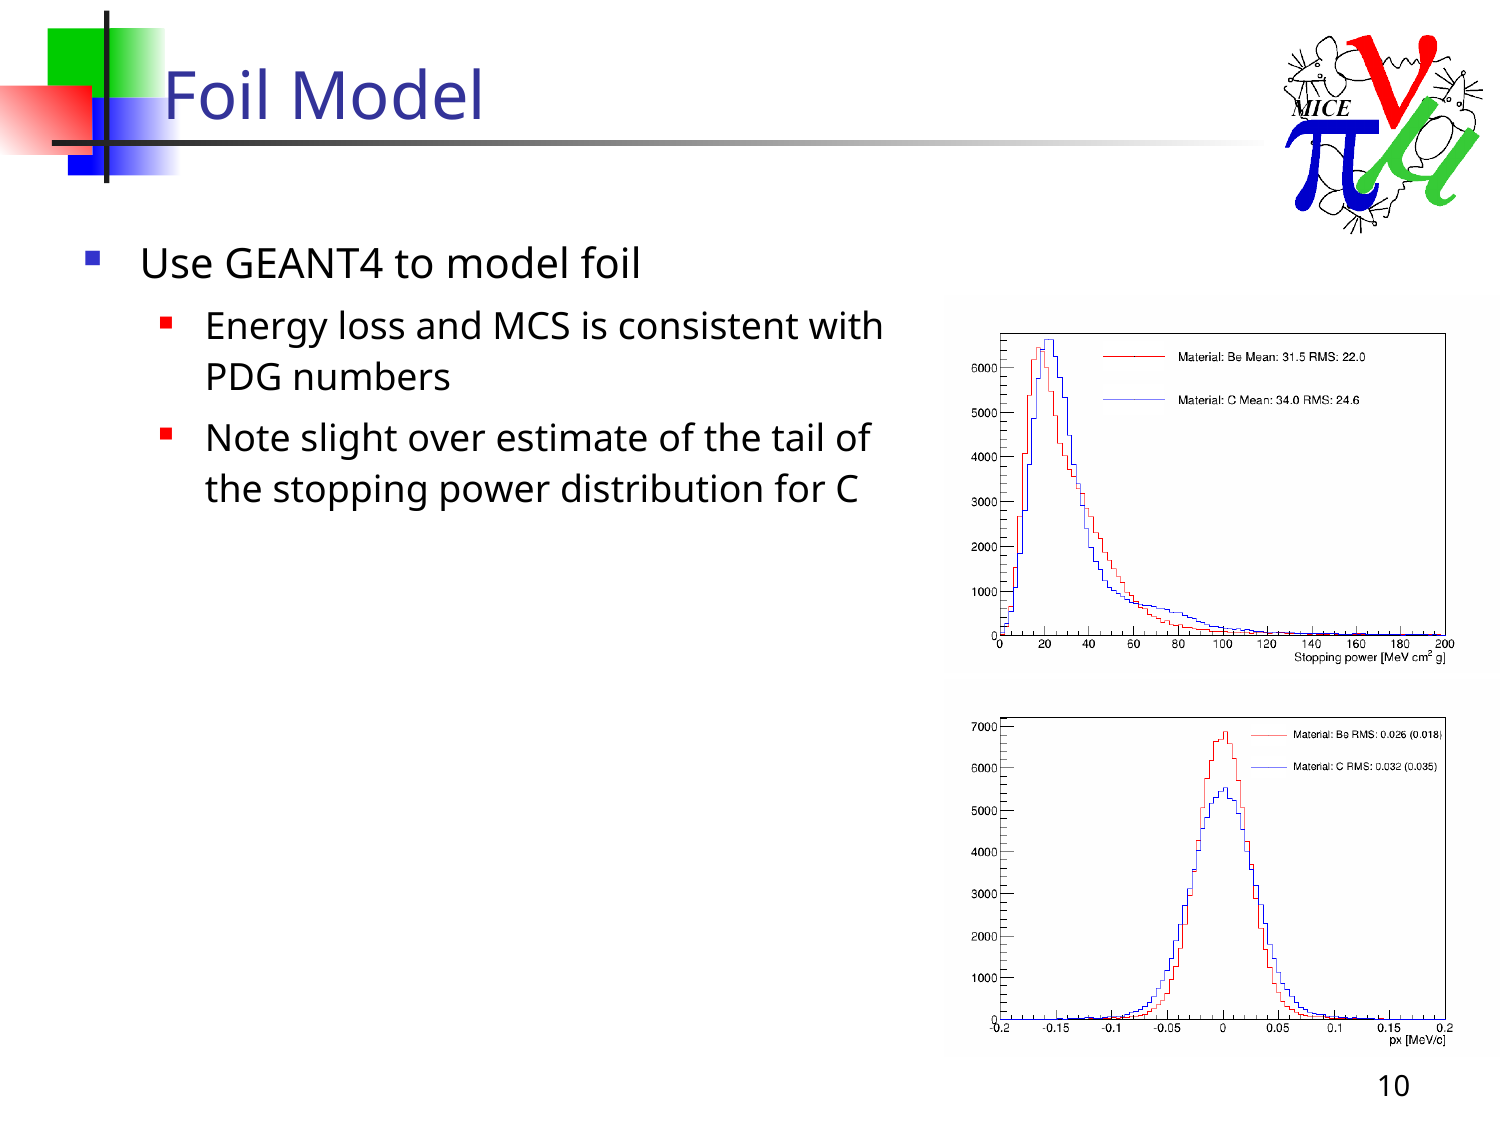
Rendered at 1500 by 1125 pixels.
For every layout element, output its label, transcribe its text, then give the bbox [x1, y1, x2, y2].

list Use GEANT4 to model foil Energy loss and MCS is consistent with PDG numbers Note slight over estimate of the tail of the stopping power distribution for C [83, 233, 916, 887]
picture [1264, 5, 1500, 251]
title Foil Model [162, 0, 1441, 188]
picture [944, 679, 1500, 1057]
picture [944, 295, 1500, 673]
